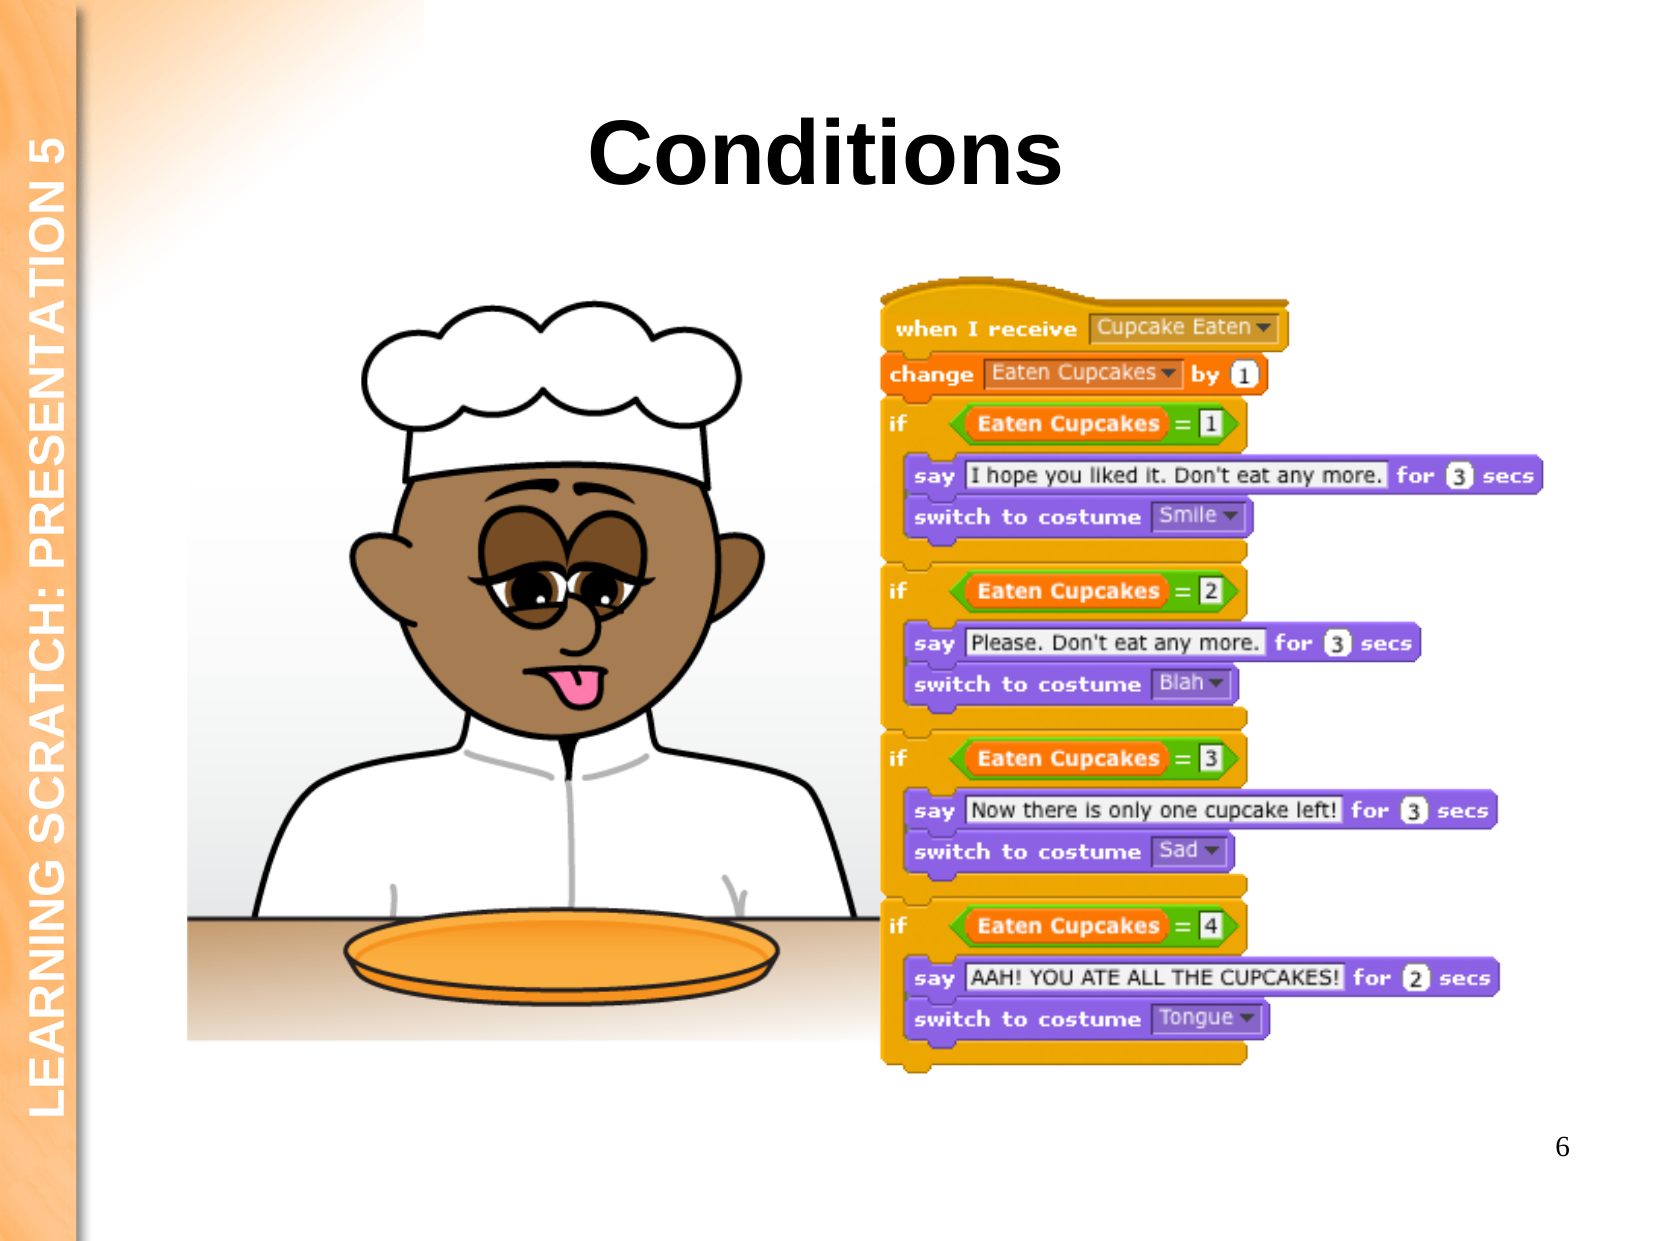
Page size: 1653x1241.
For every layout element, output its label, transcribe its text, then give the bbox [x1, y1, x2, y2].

title Conditions [82, 49, 1571, 257]
picture [0, 0, 1569, 1241]
